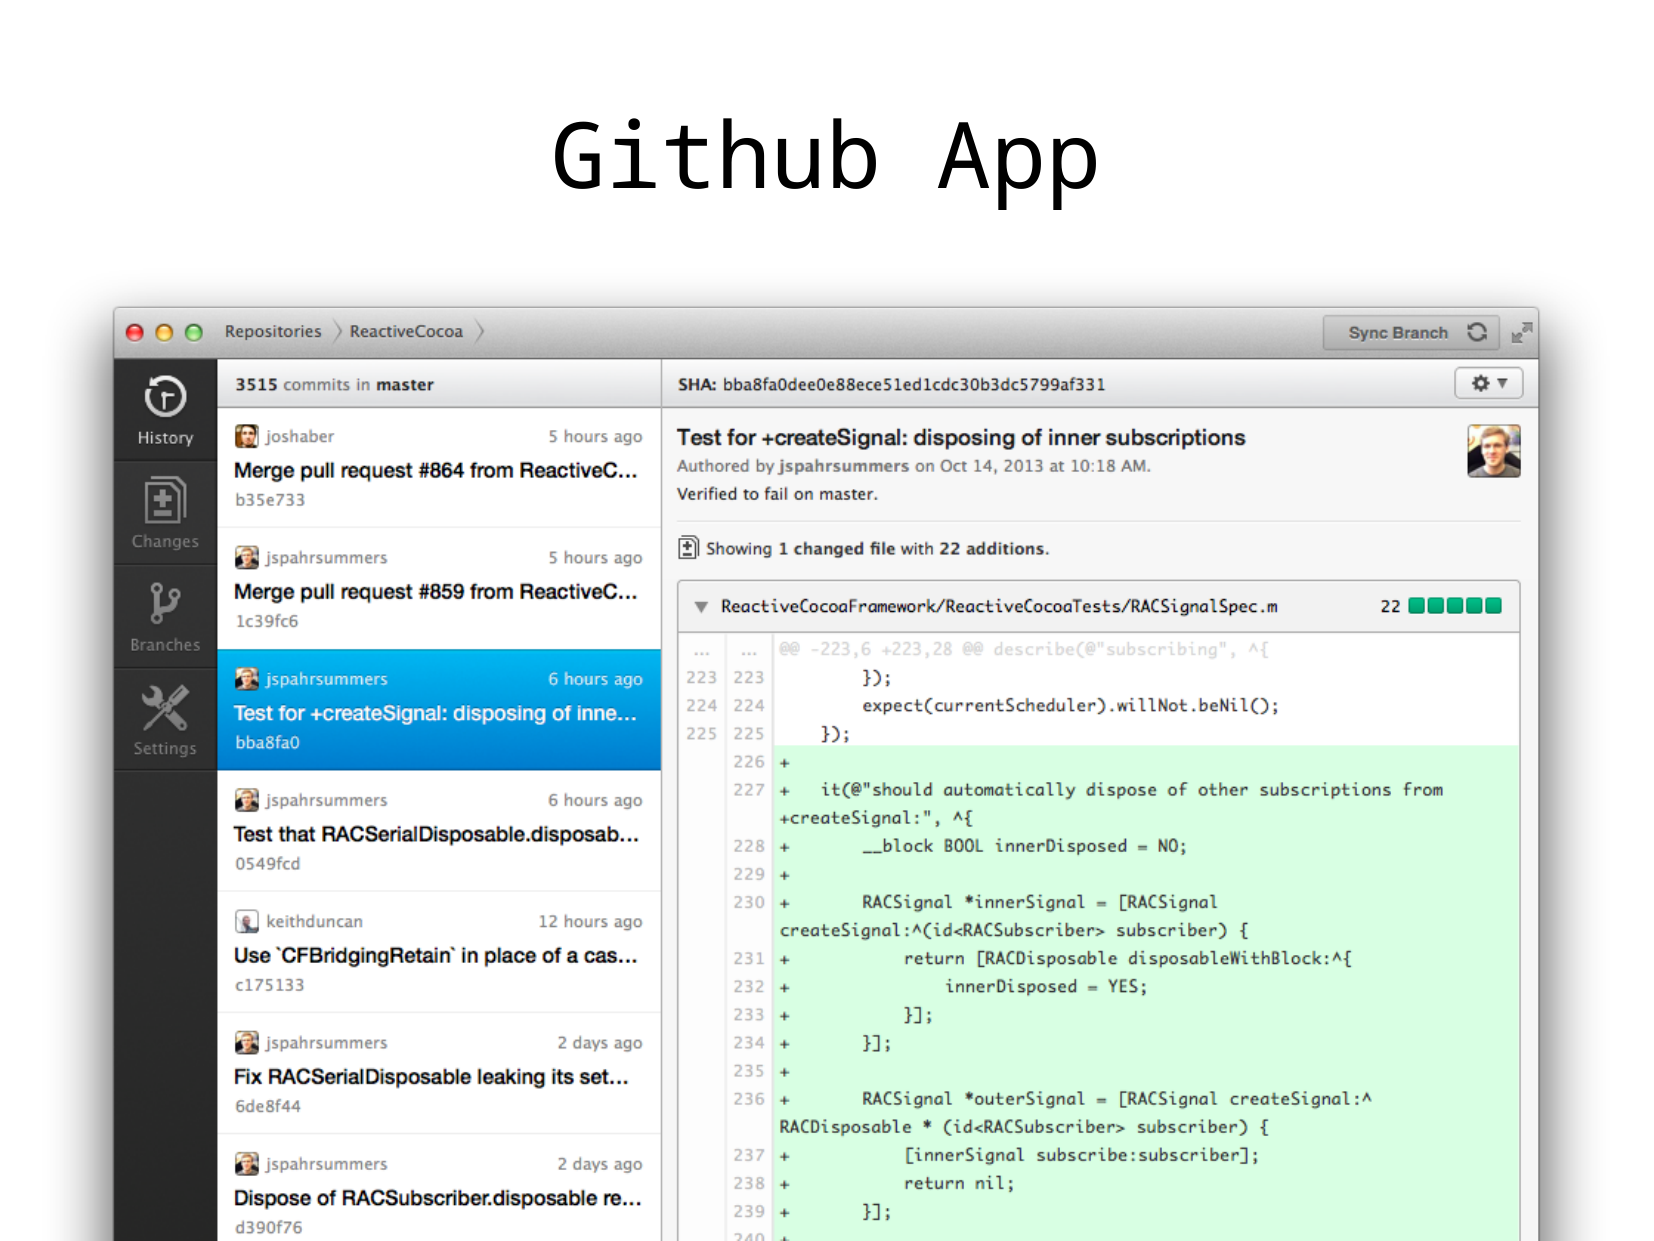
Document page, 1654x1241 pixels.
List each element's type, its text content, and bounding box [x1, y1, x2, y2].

picture [30, 256, 1623, 1241]
title Github App [82, 49, 1571, 256]
